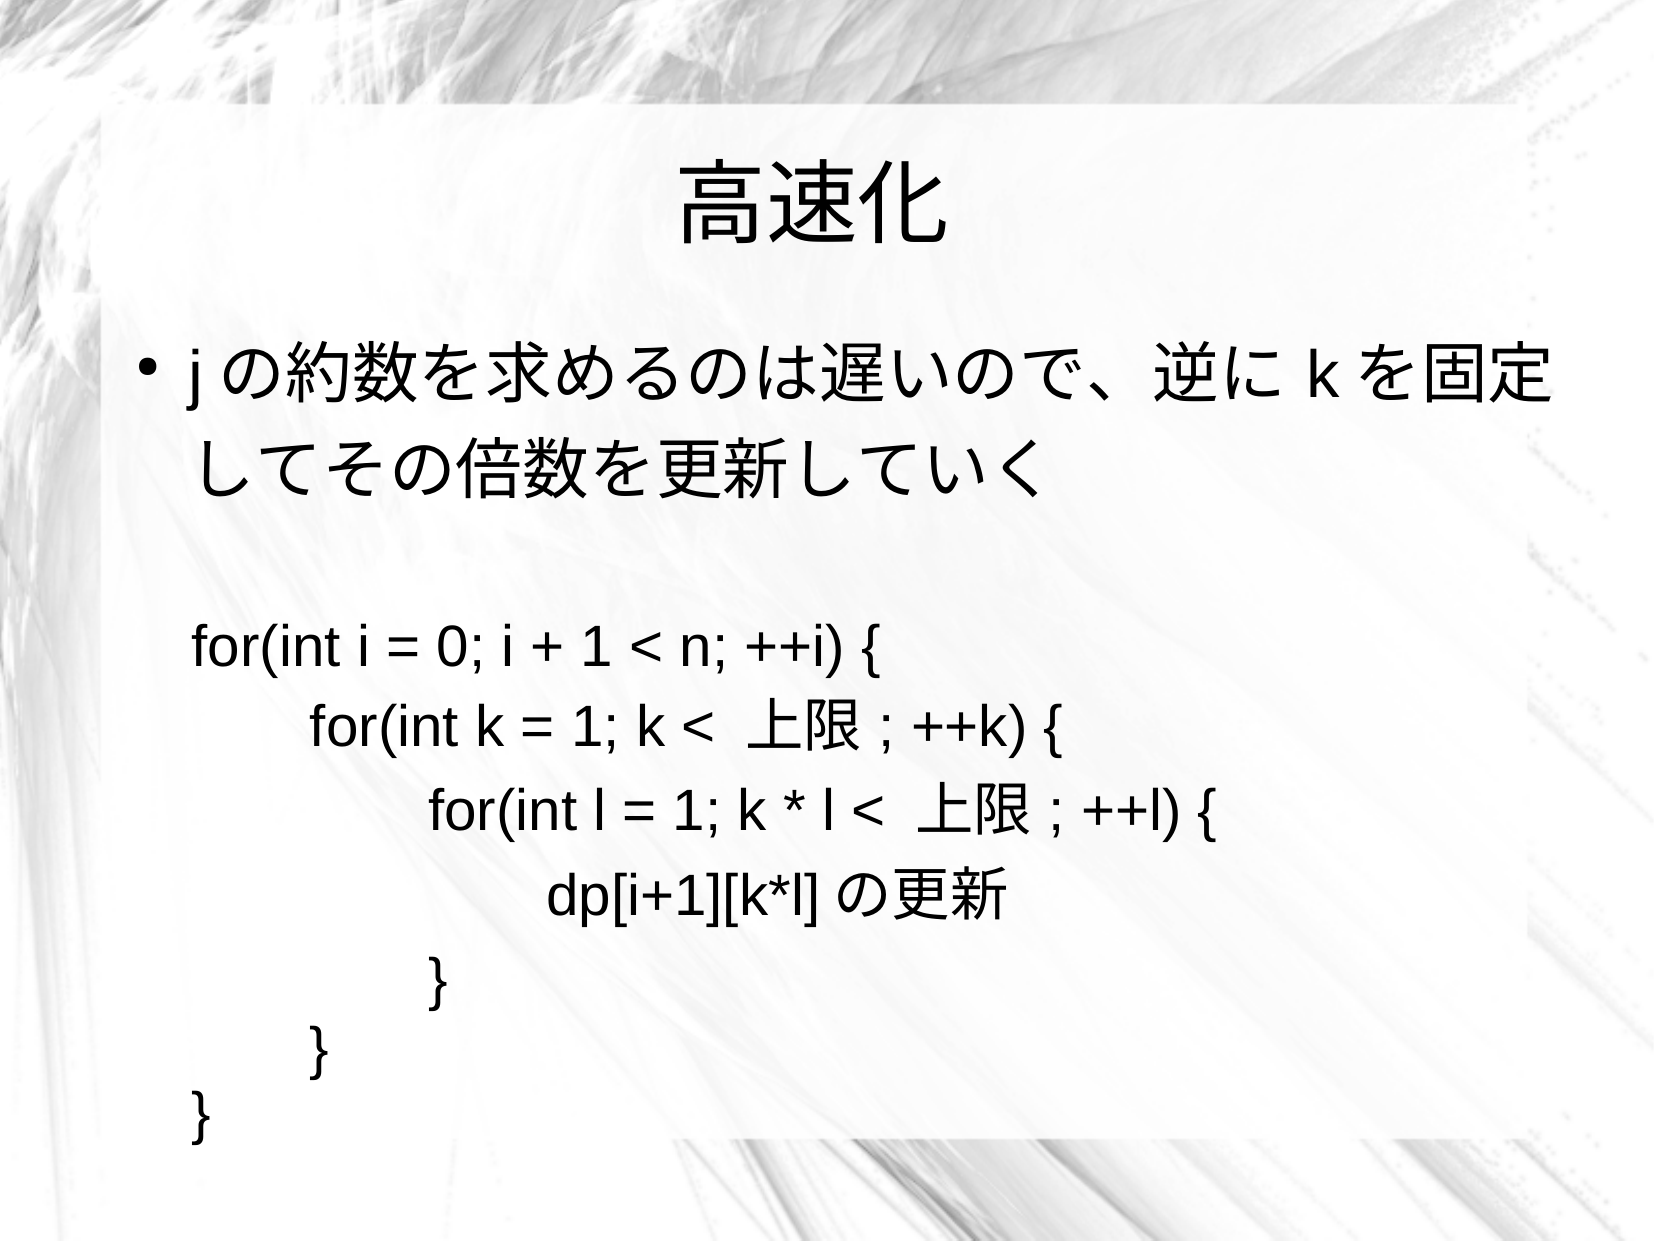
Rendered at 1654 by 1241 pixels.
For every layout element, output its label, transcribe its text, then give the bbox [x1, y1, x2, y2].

text_box for(int i = 0; i + 1 < n; ++i) { for(int k = 1; k < 上限; ++k) { for(int l = 1; k * l < 上限; ++l) { dp[i+1][k*l]の更新 } } } [177, 606, 1571, 1075]
picture [0, 0, 1654, 1241]
list jの約数を求めるのは遅いので、逆にkを固定してその倍数を更新していく [118, 319, 1571, 1139]
title 高速化 [118, 112, 1506, 281]
